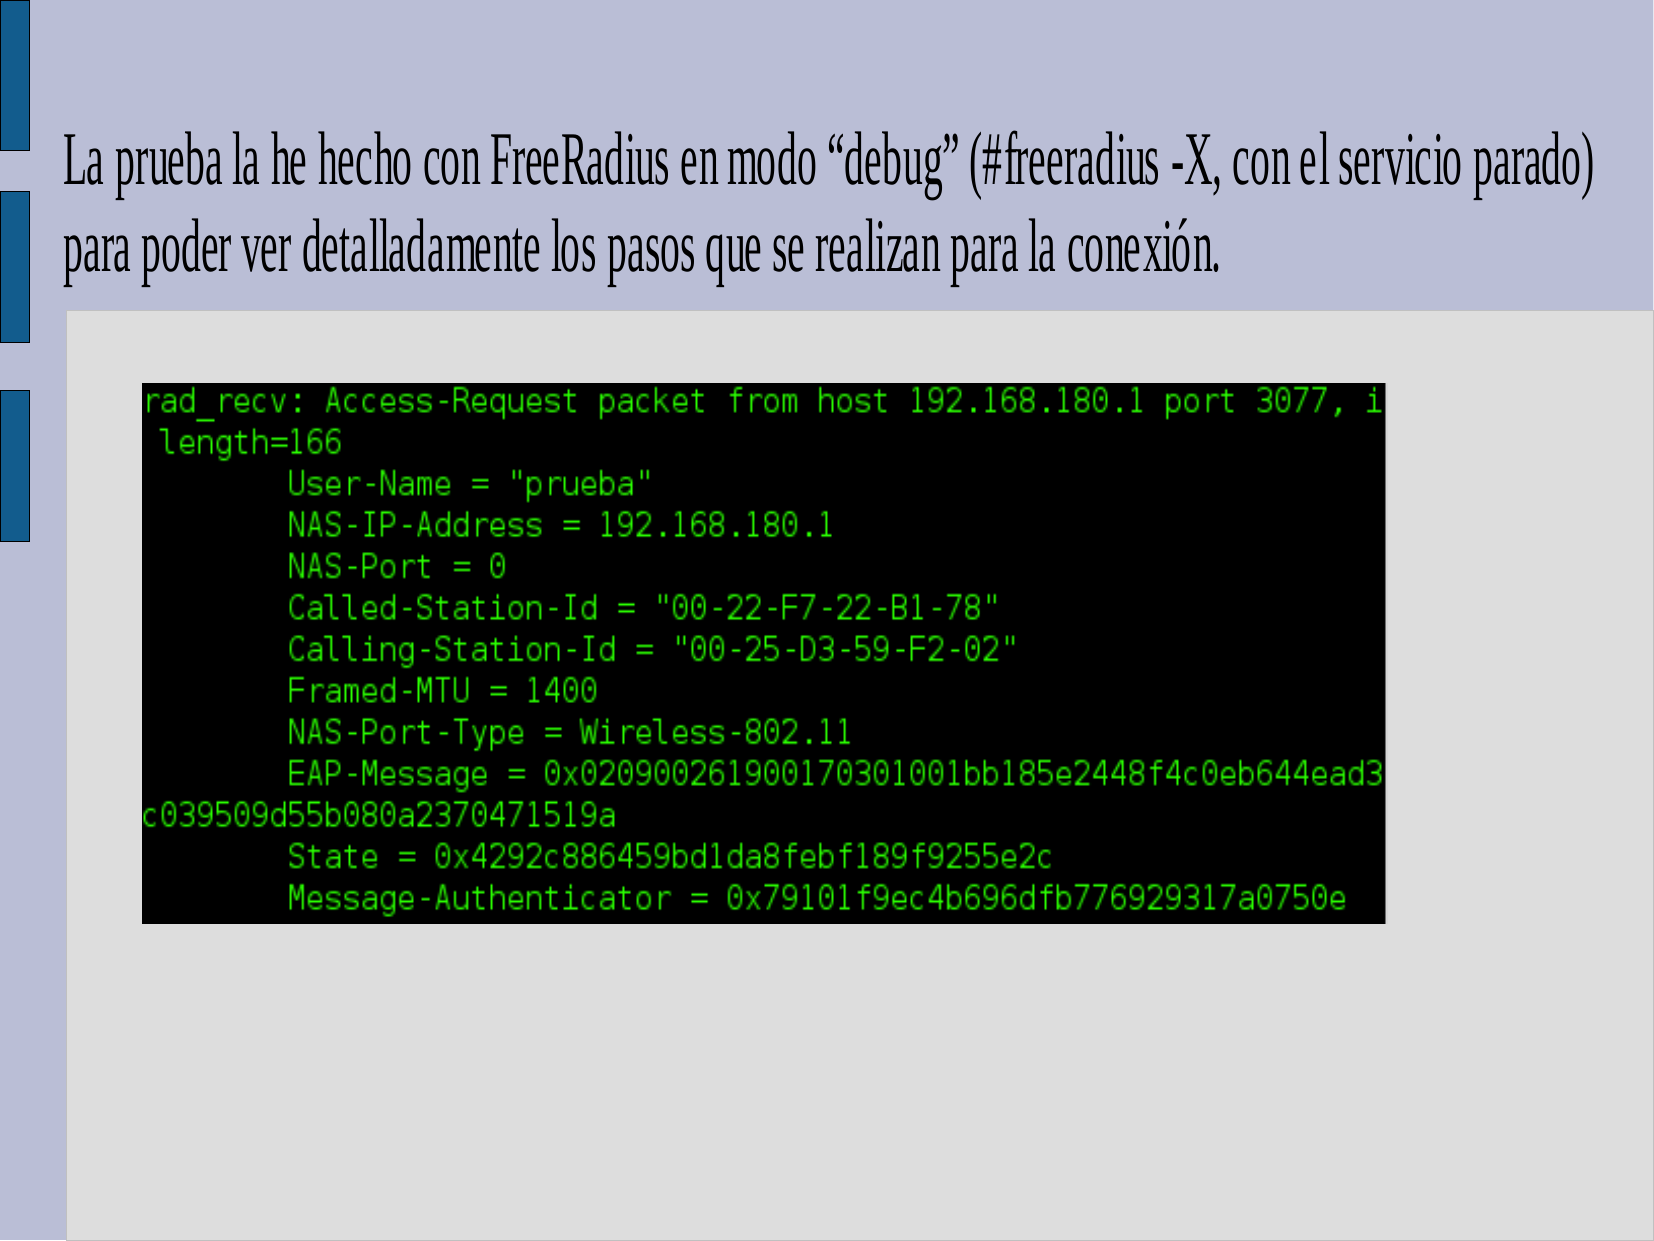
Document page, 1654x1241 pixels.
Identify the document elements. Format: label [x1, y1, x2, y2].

picture [142, 383, 1388, 924]
chart [61, 113, 1654, 650]
